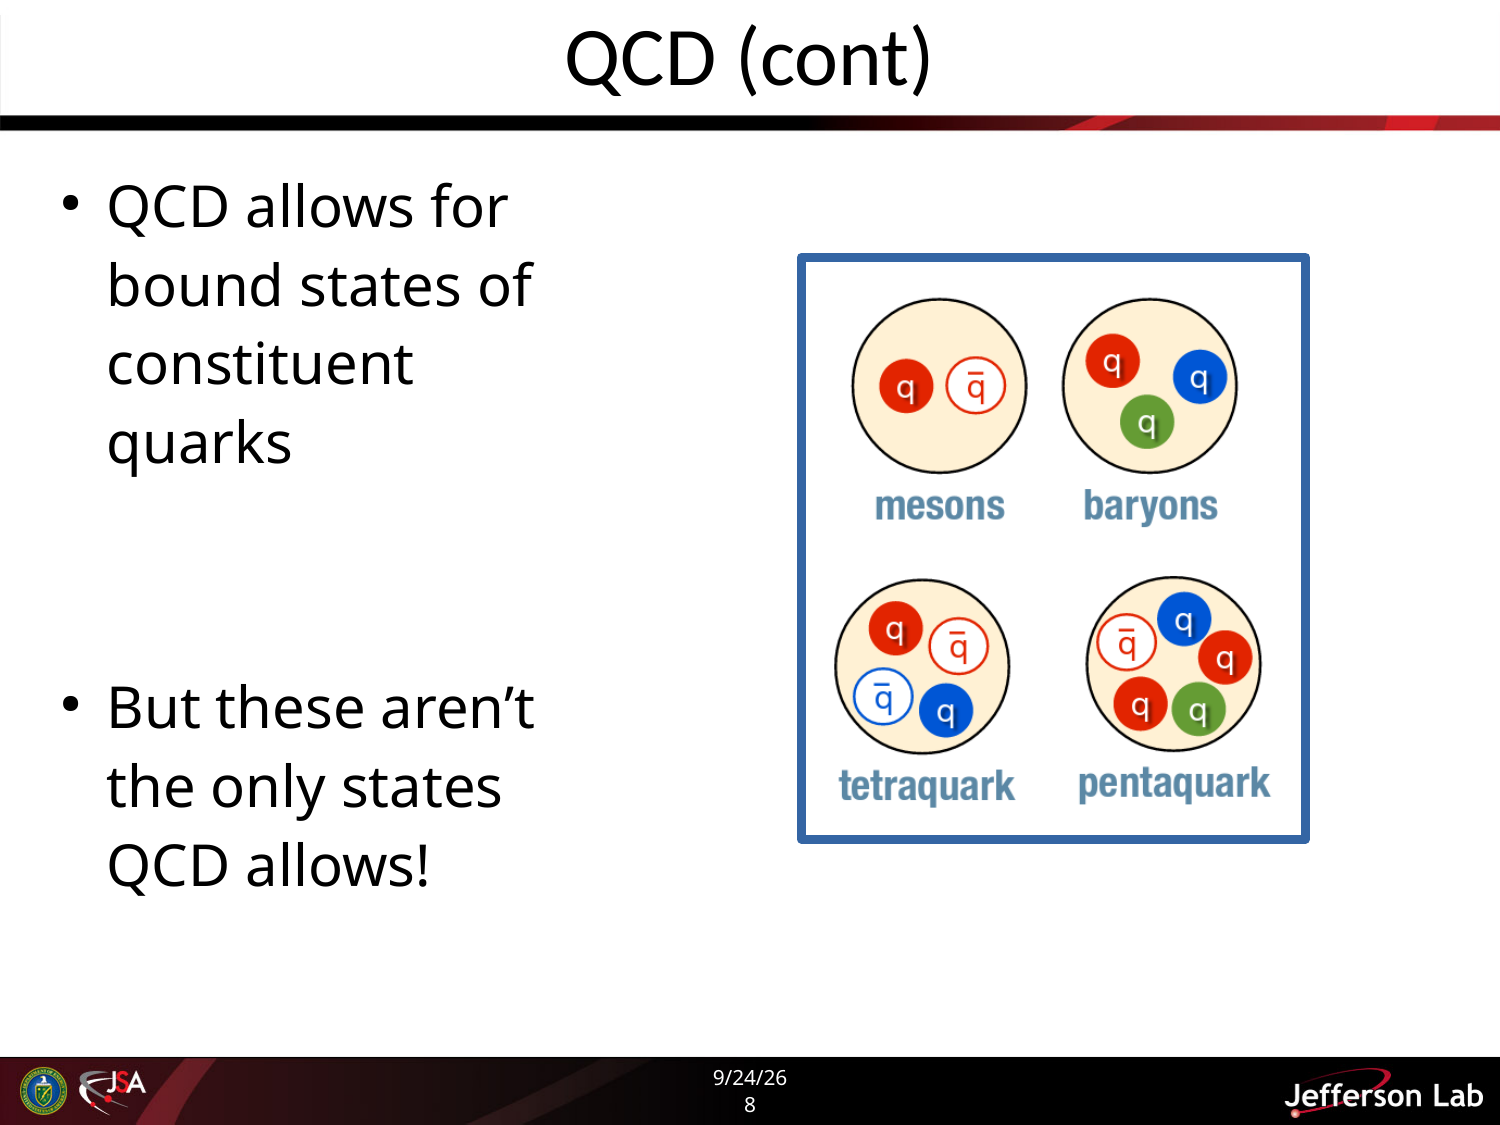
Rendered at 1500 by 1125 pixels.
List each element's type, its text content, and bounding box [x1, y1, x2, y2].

text_box 4/11/19 [575, 1048, 925, 1109]
picture [0, 0, 1500, 1125]
title QCD (cont) [75, 23, 1425, 107]
list QCD allows for bound states of constituent quarks But these aren’t the only states QCD allows! [45, 164, 601, 908]
text_box [801, 257, 1306, 840]
